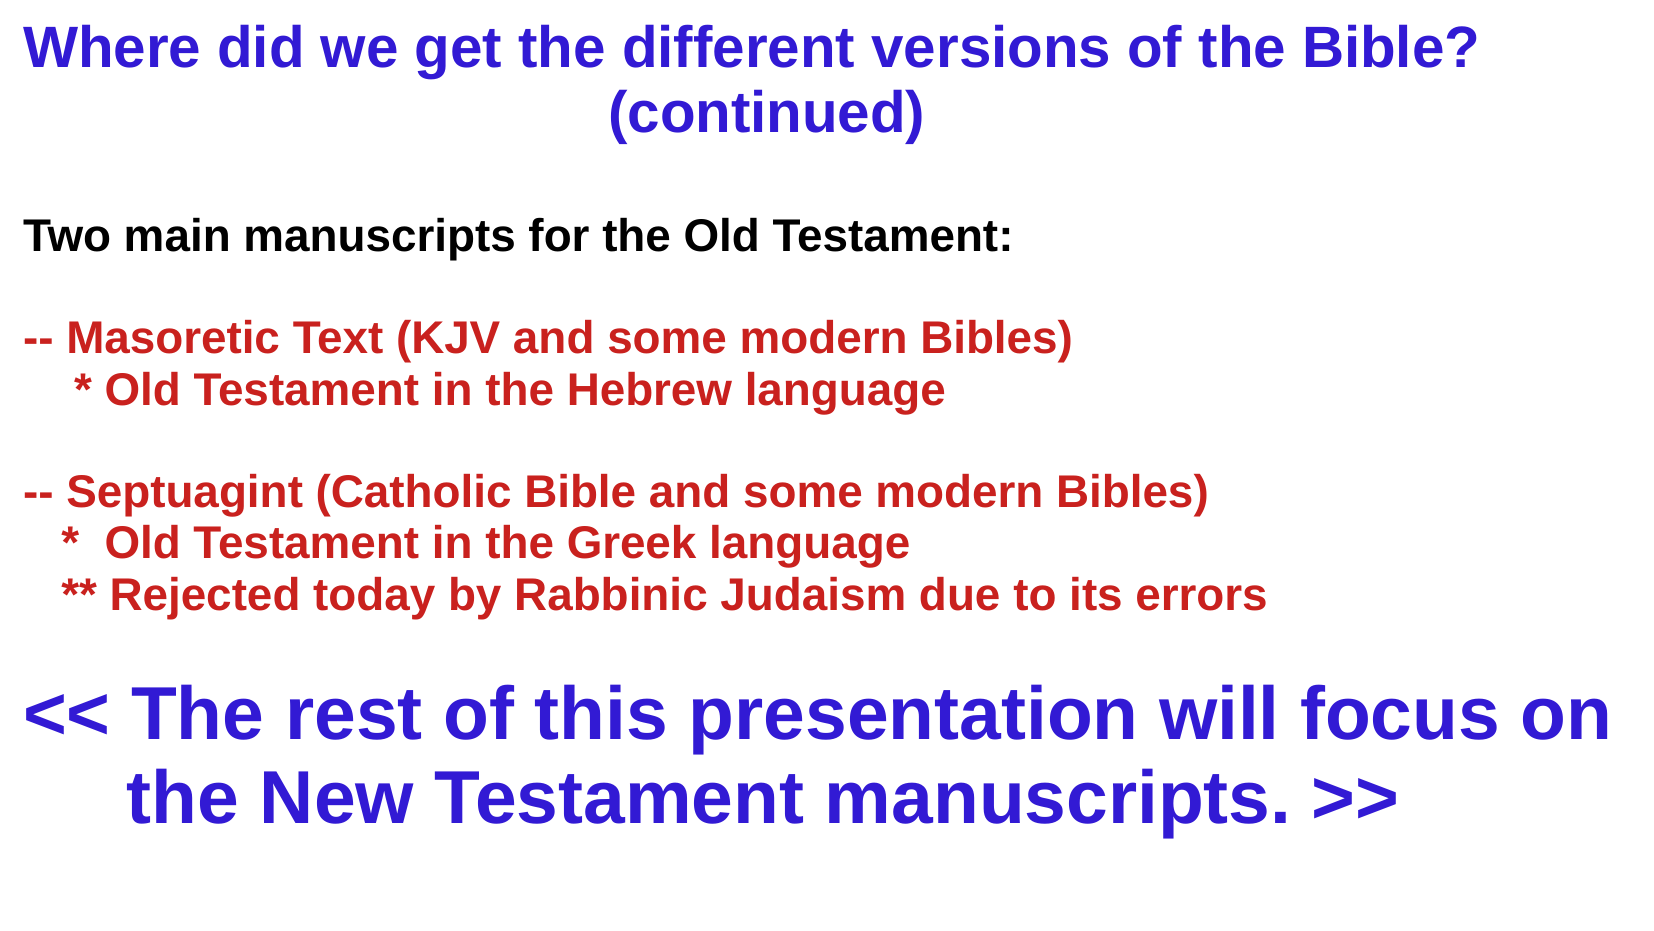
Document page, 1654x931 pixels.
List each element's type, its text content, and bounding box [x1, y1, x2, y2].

text_box Where did we get the different versions of the Bible? (continued) Two main manuscripts for the Old Testament: -- Masoretic Text (KJV and some modern Bibles) * Old Testament in the Hebrew language -- Septuagint (Catholic Bible and some modern Bibles) * Old Testament in the Greek language ** Rejected today by Rabbinic Judaism due to its errors << The rest of this presentation will focus on the New Testament manuscripts. >> [8, 7, 1647, 917]
